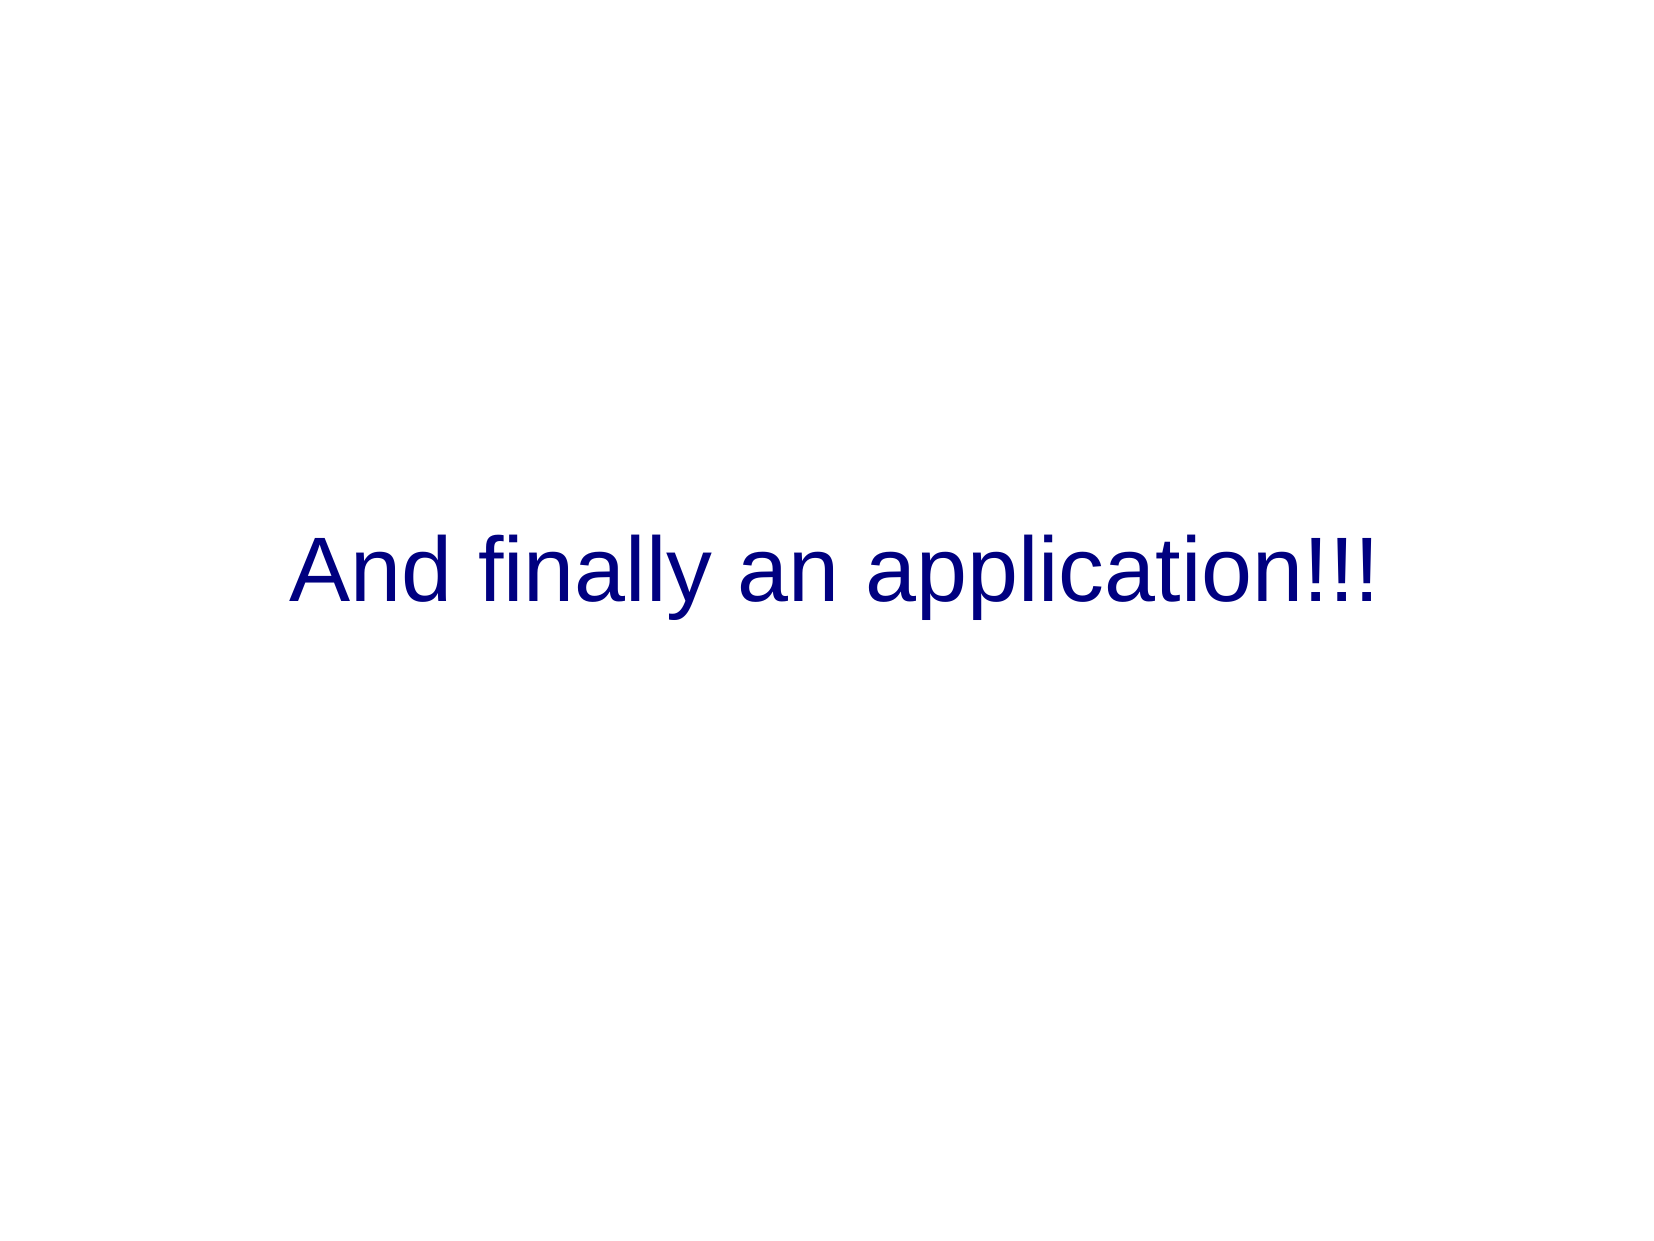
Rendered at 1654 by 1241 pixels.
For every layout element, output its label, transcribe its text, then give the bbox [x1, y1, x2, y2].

title And finally an application!!! [151, 465, 1520, 674]
